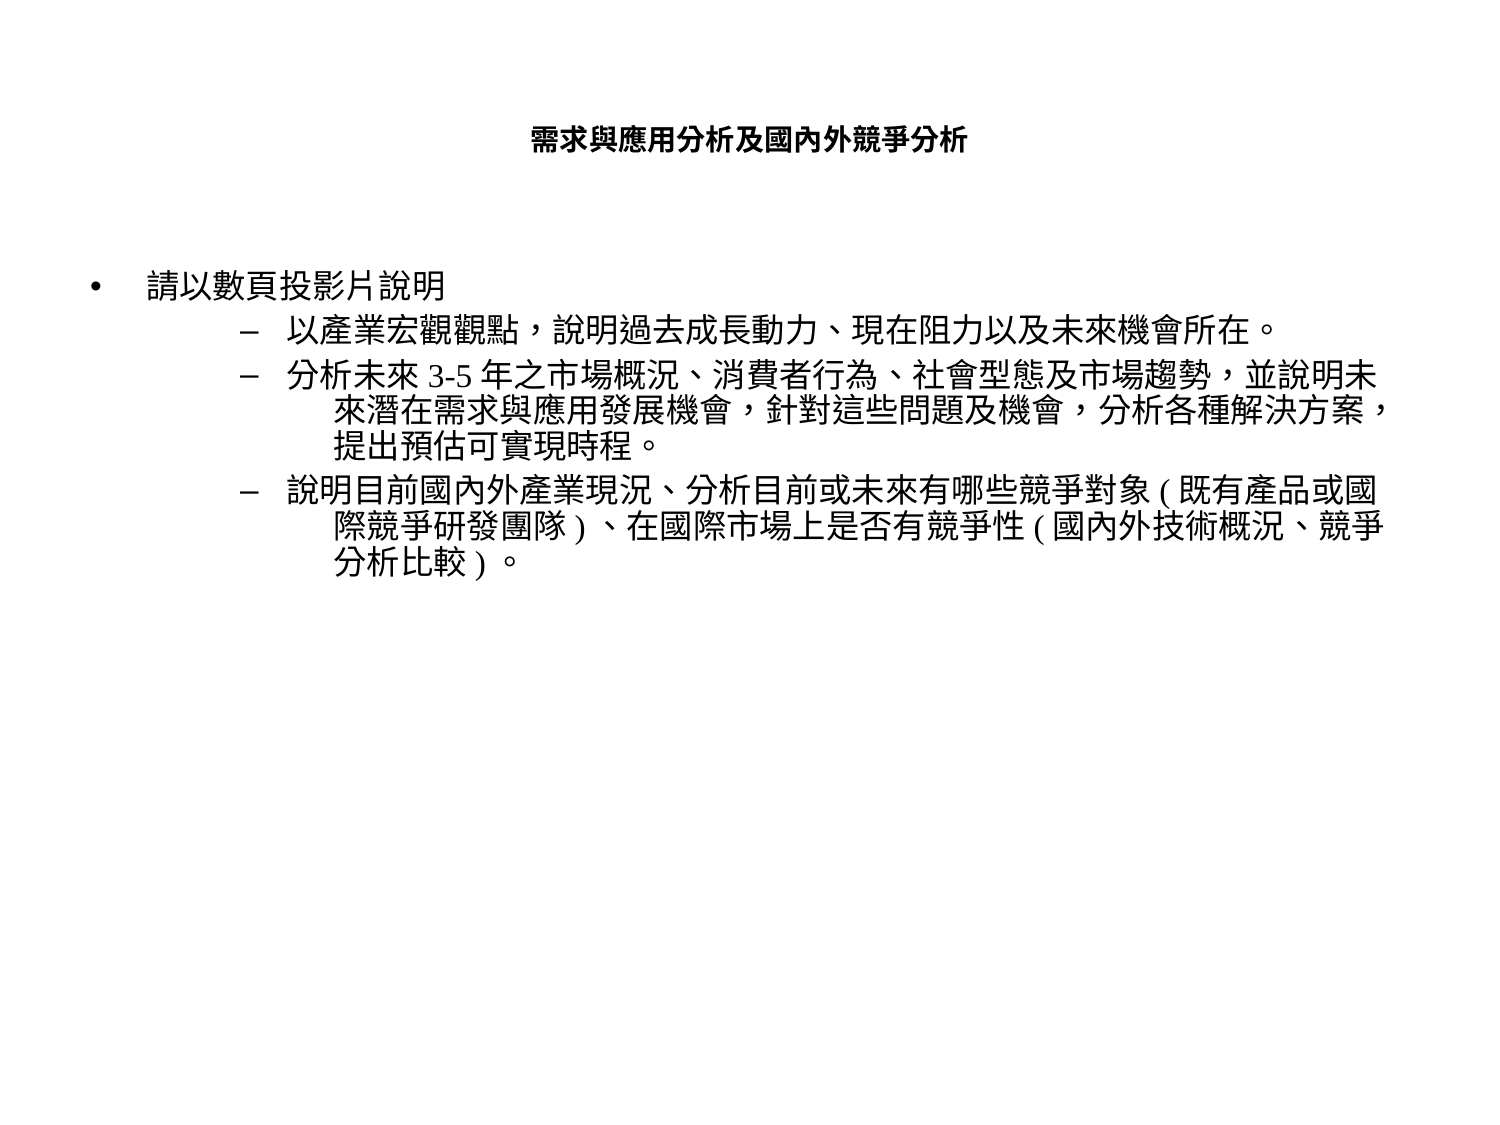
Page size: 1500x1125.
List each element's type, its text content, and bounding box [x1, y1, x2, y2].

title 需求與應用分析及國內外競爭分析 [75, 45, 1426, 233]
list 請以數頁投影片說明 以產業宏觀觀點，說明過去成長動力、現在阻力以及未來機會所在。 分析未來3-5年之市場概況、消費者行為、社會型態及市場趨勢，並說明未來潛在需求與應用發展機會，針對這些問題及機會，分析各種解決方案，提出預估可實現時程。 說明目前國內外產業現況、分析目前或未來有哪些競爭對象(既有產品或國際競爭研發團隊)、在國際市場上是否有競爭性(國內外技術概況、競爭分析比較)。 [75, 262, 1426, 1005]
